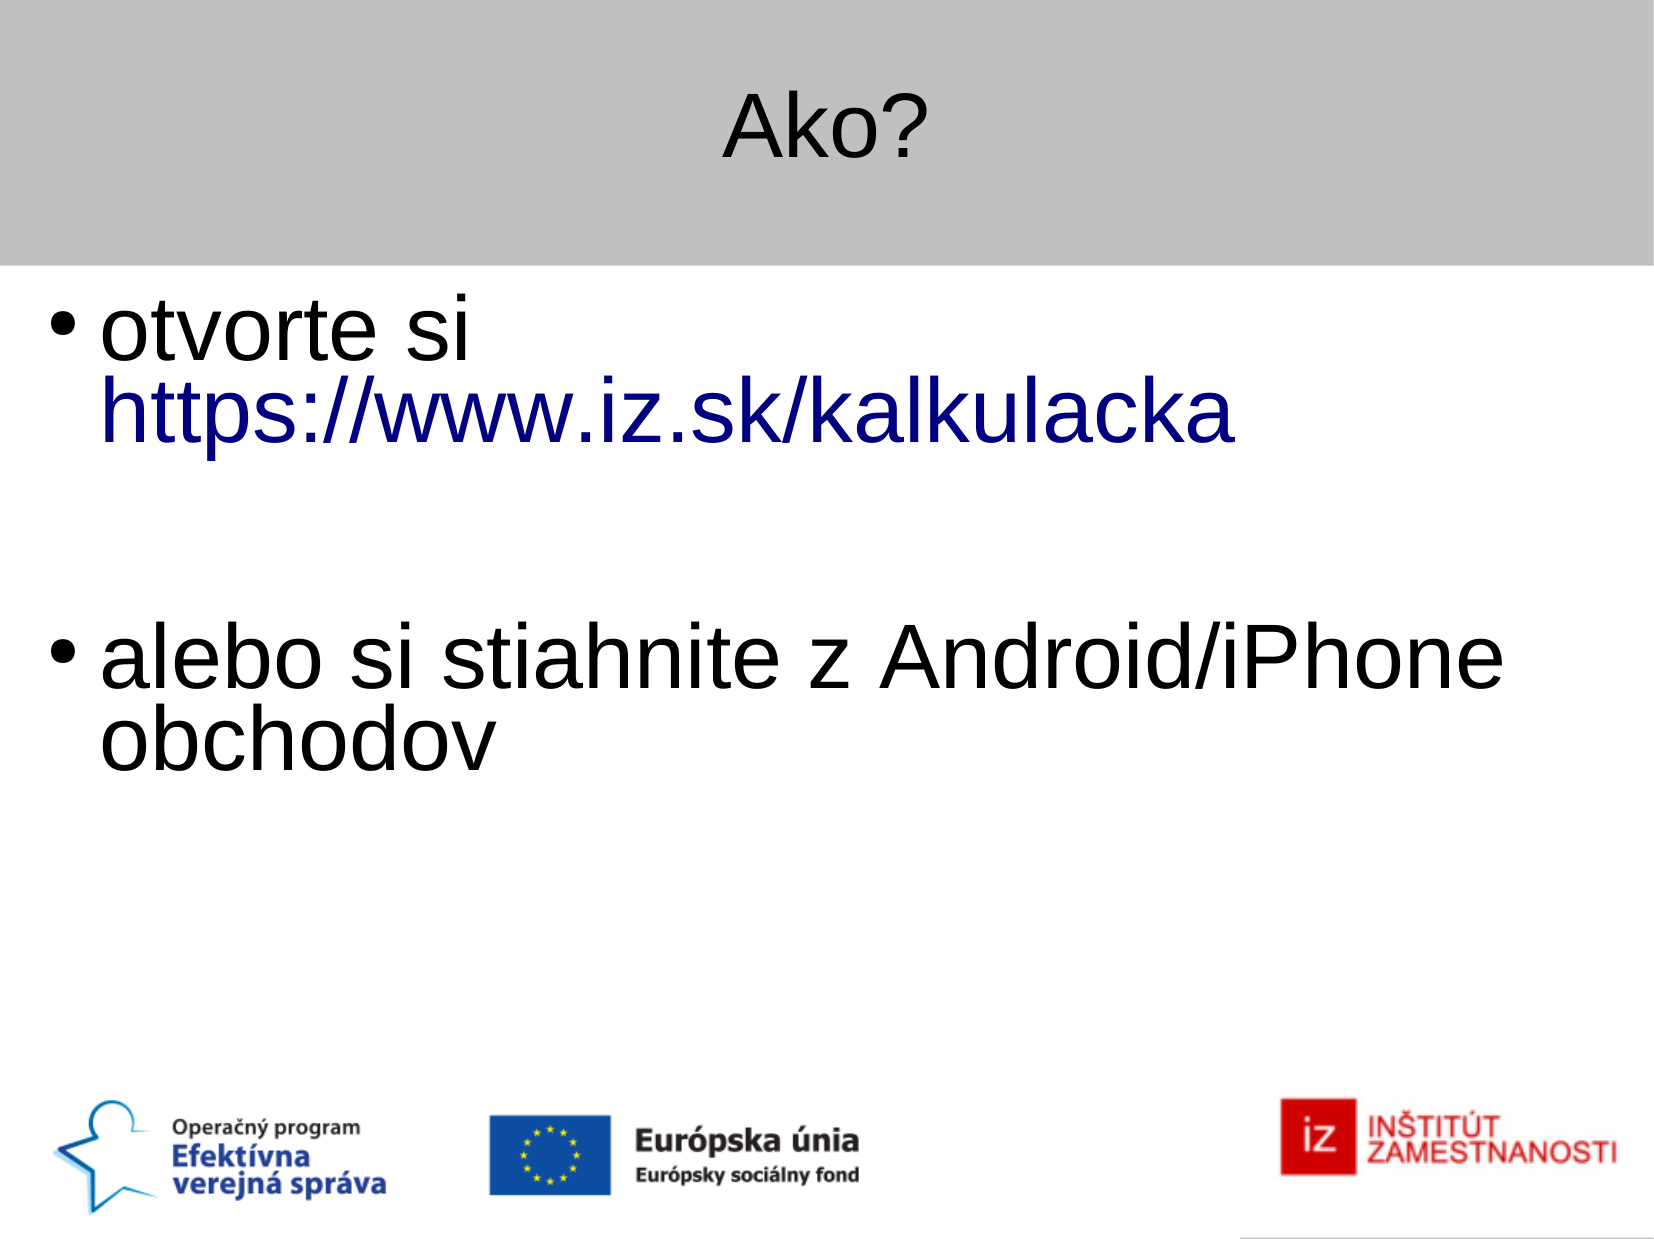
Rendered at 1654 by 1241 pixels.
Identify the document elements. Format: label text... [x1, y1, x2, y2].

list otvorte si https://www.iz.sk/kalkulacka alebo si stiahnite z Android/iPhone obchodov [29, 295, 1533, 1077]
picture [29, 1077, 886, 1241]
title Ako? [88, 29, 1565, 237]
picture [1240, 1033, 1654, 1241]
